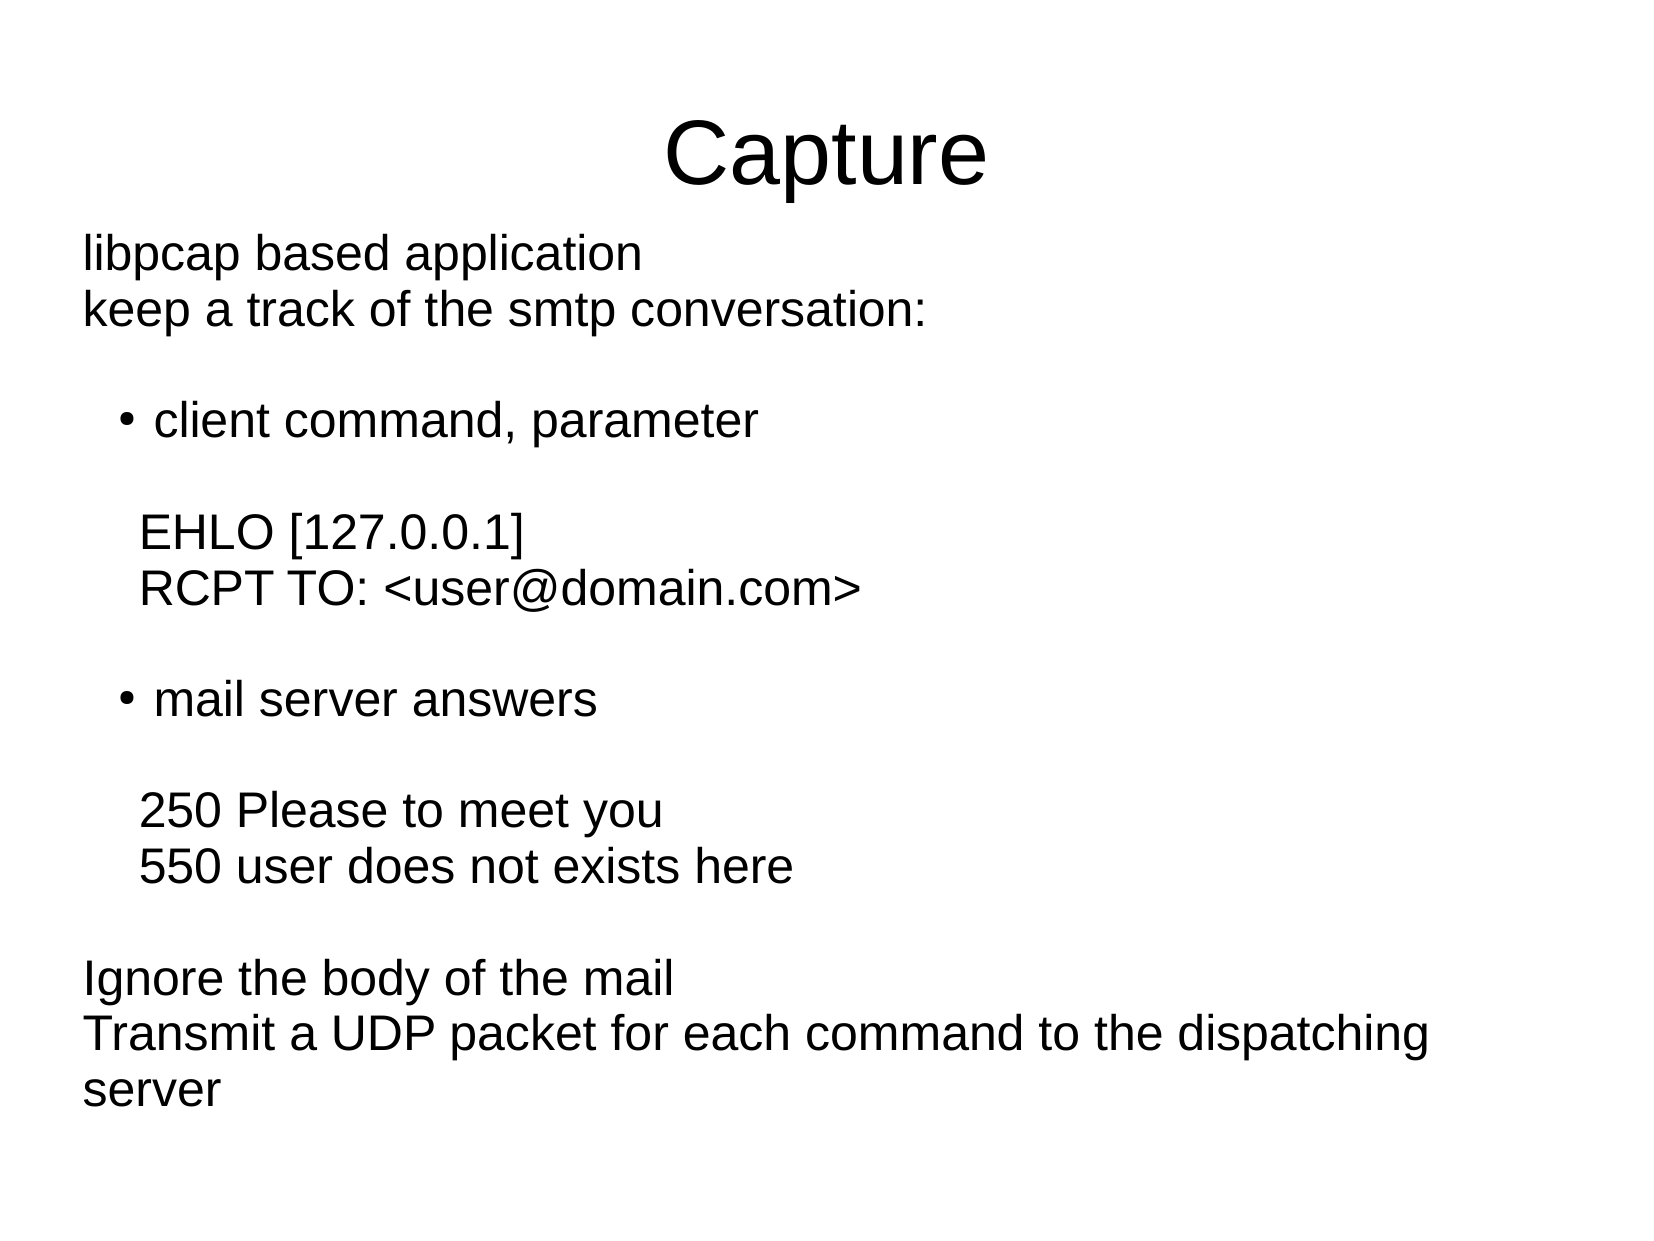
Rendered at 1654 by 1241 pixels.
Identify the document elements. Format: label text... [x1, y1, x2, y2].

title Capture [82, 56, 1571, 225]
subtitle libpcap based application keep a track of the smtp conversation: client command, parameter EHLO [127.0.0.1] RCPT TO: <user@domain.com> mail server answers 250 Please to meet you 550 user does not exists here Ignore the body of the mail Transmit a UDP packet for each command to the dispatching server [82, 225, 1571, 1173]
